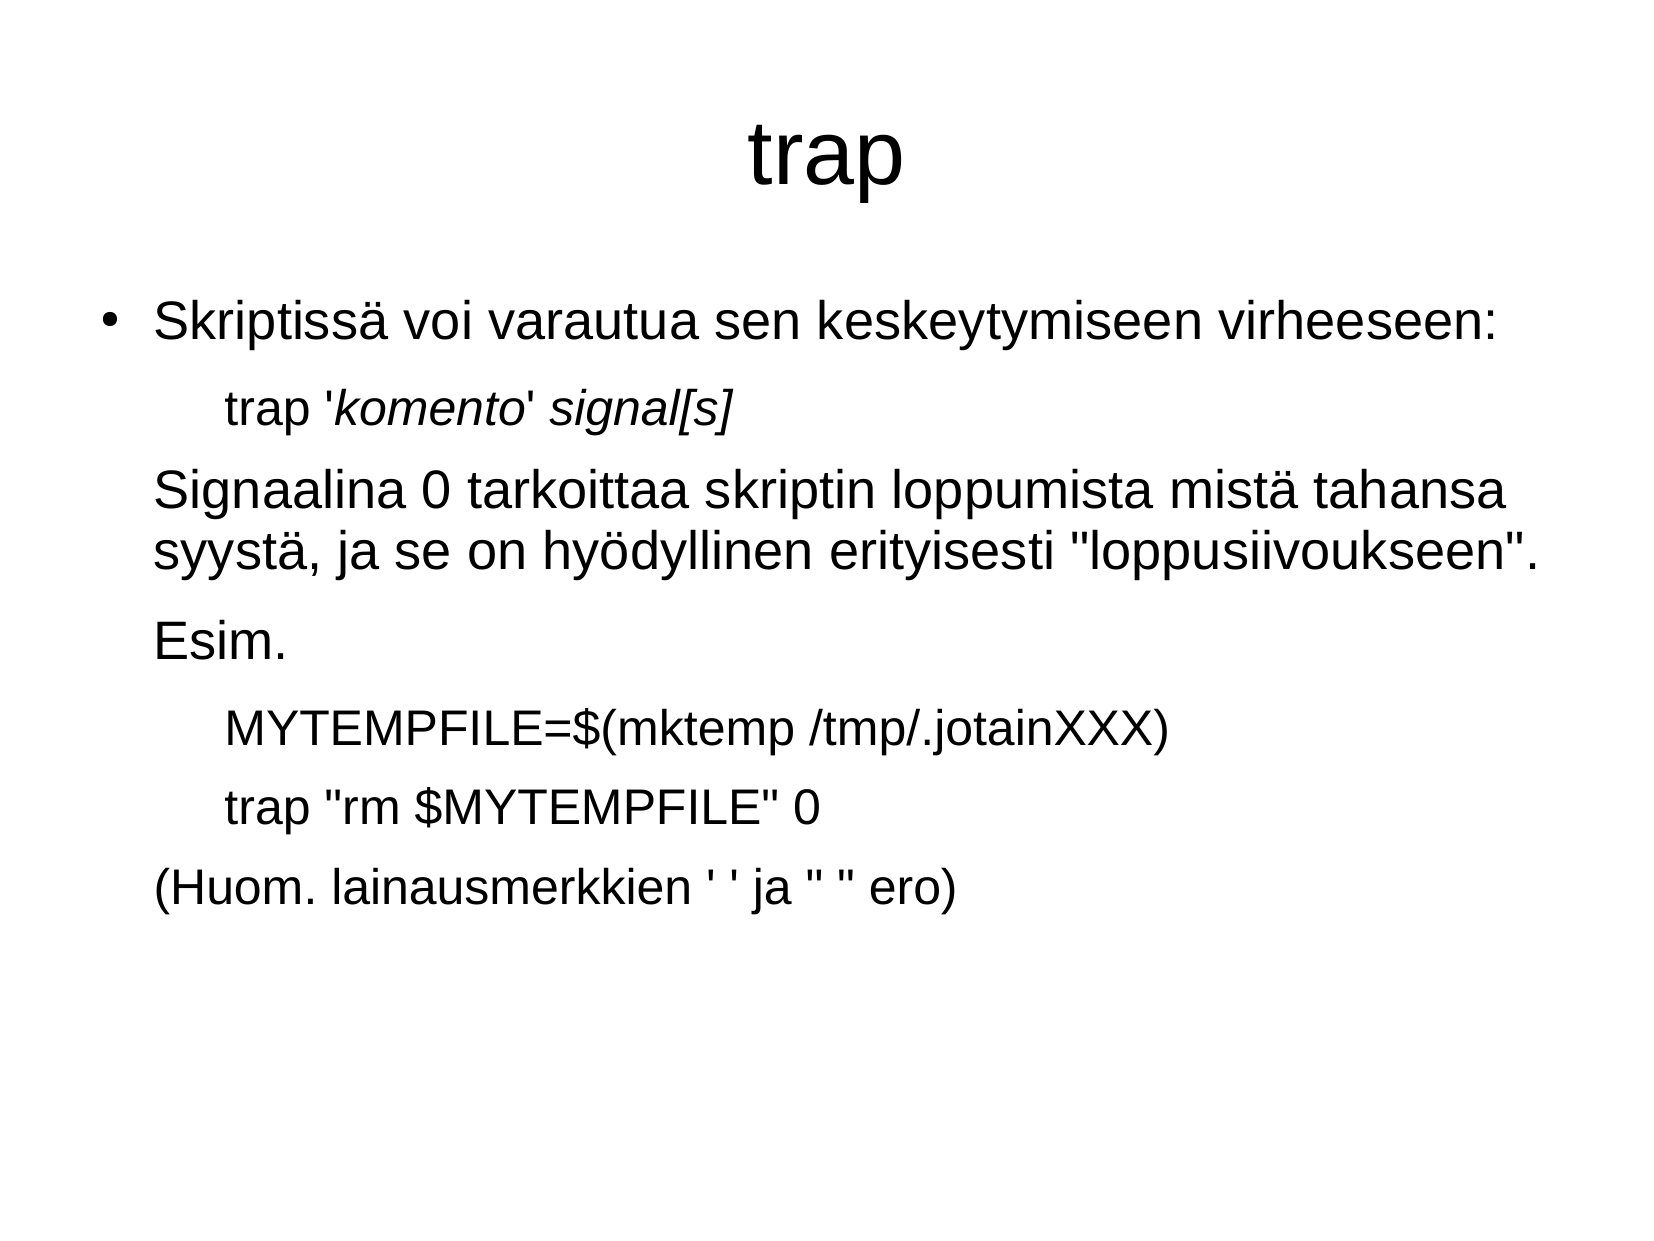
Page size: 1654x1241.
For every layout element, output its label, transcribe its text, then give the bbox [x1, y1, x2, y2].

title trap [82, 49, 1571, 257]
list Skriptissä voi varautua sen keskeytymiseen virheeseen: trap 'komento' signal[s] Signaalina 0 tarkoittaa skriptin loppumista mistä tahansa syystä, ja se on hyödyllinen erityisesti "loppusiivoukseen". Esim. MYTEMPFILE=$(mktemp /tmp/.jotainXXX) trap "rm $MYTEMPFILE" 0 (Huom. lainausmerkkien ' ' ja " " ero) [82, 290, 1571, 1010]
